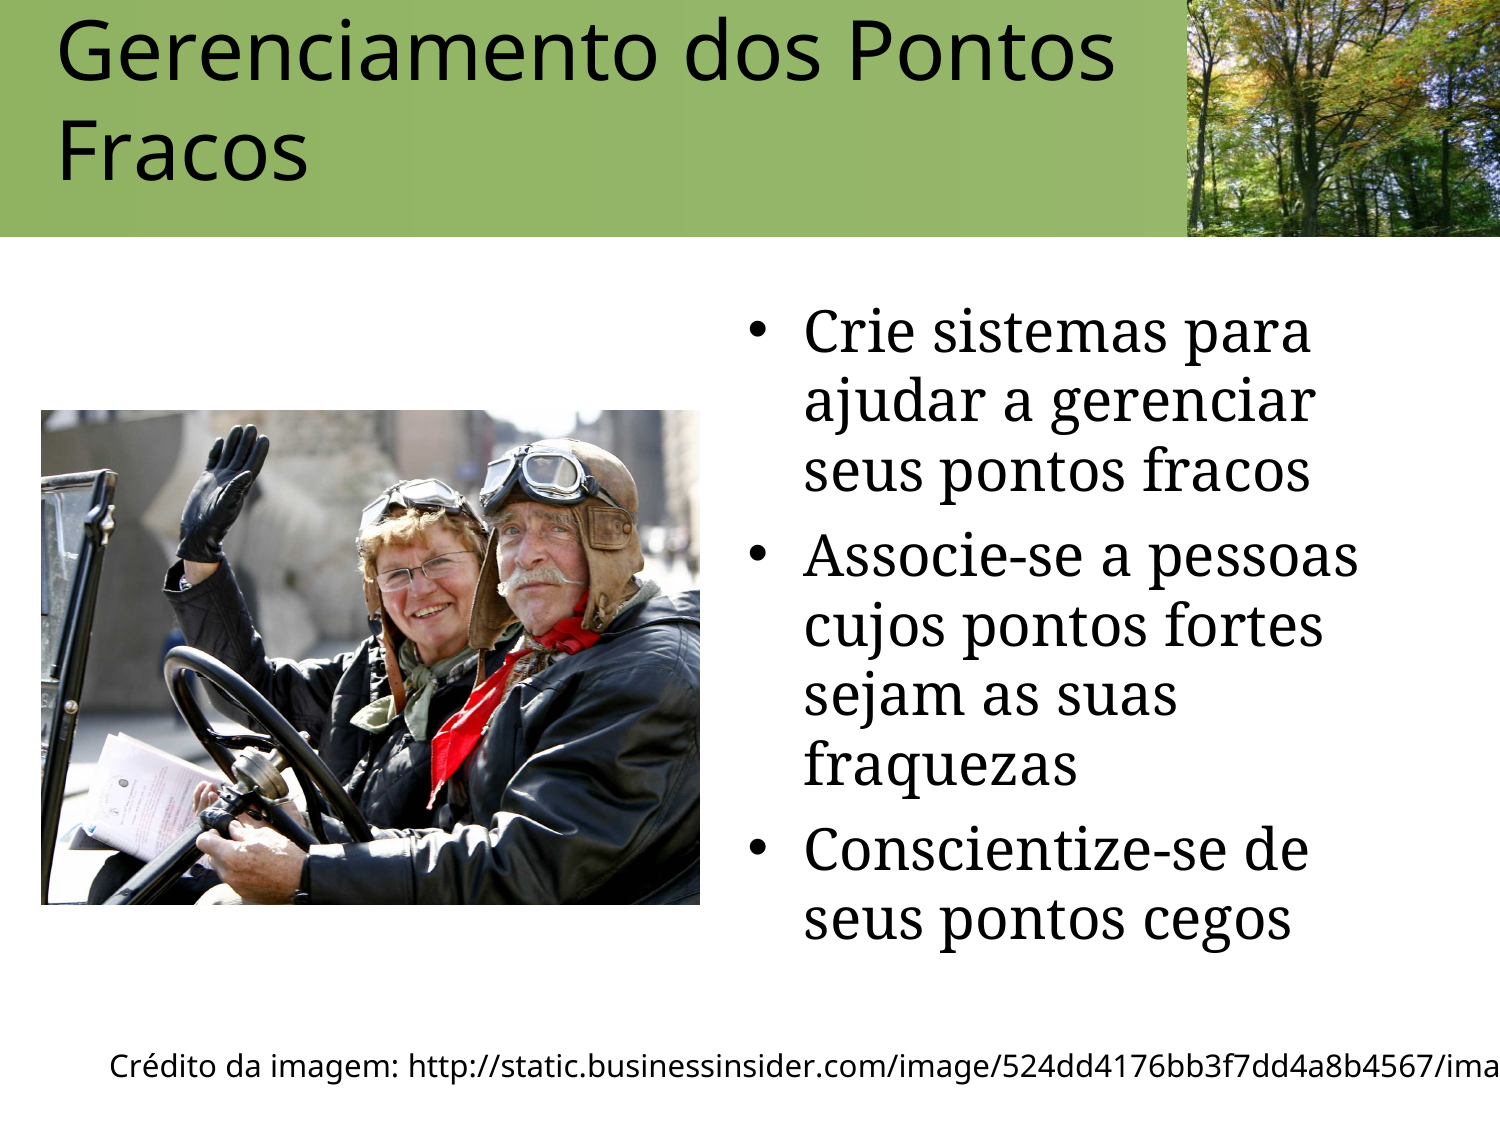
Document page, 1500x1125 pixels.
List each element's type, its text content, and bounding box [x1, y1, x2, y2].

list Crie sistemas para ajudar a gerenciar seus pontos fracos Associe-se a pessoas cujos pontos fortes sejam as suas fraquezas Conscientize-se de seus pontos cegos [732, 286, 1392, 1029]
picture [1187, 0, 1500, 237]
title Gerenciamento dos Pontos Fracos [41, 21, 1164, 173]
picture [41, 410, 700, 905]
text_box Crédito da imagem: http://static.businessinsider.com/image/524dd4176bb3f7dd4a8b4567/image.jpg [94, 1039, 1440, 1092]
